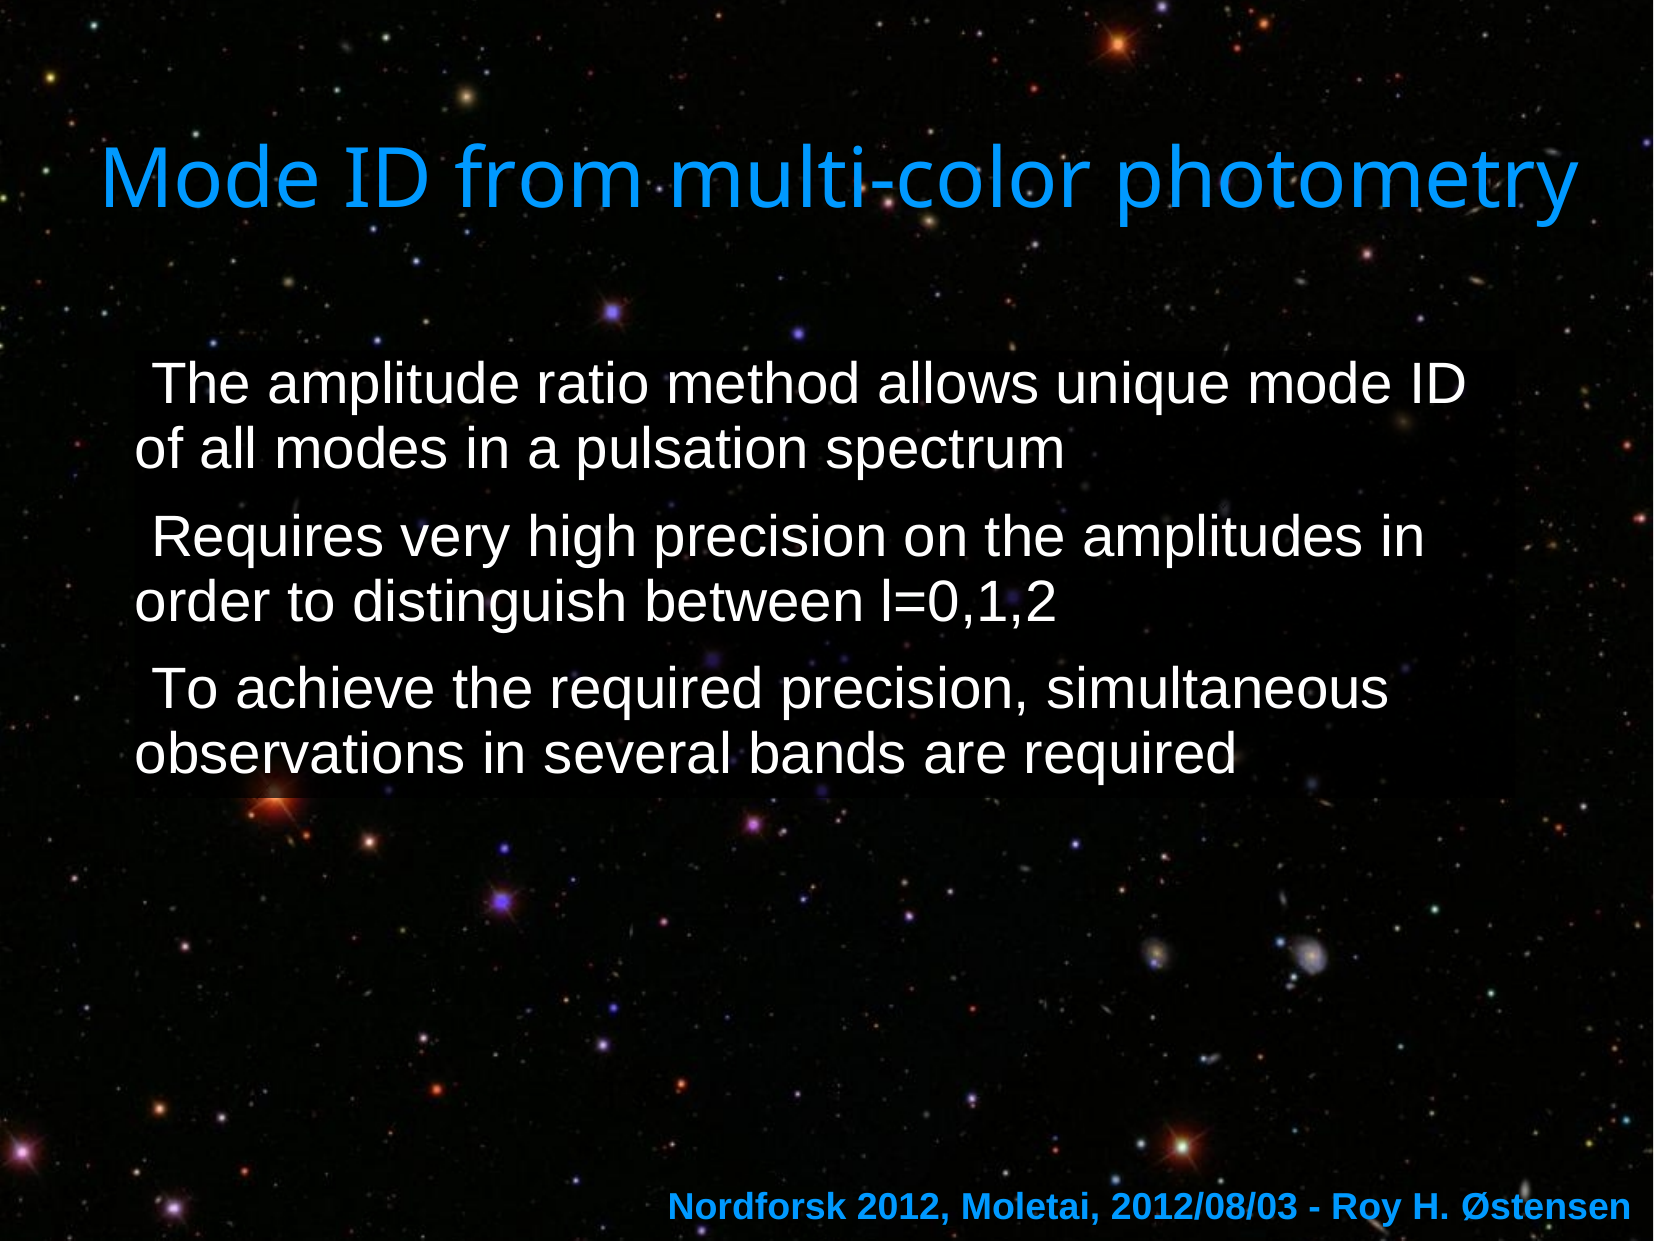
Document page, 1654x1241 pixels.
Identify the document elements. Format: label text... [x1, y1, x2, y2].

title Mode ID from multi-color photometry [88, 114, 1589, 236]
list The amplitude ratio method allows unique mode ID of all modes in a pulsation spectrum Requires very high precision on the amplitudes in order to distinguish between l=0,1,2 To achieve the required precision, simultaneous observations in several bands are required [134, 350, 1516, 798]
picture [0, 0, 1654, 1241]
